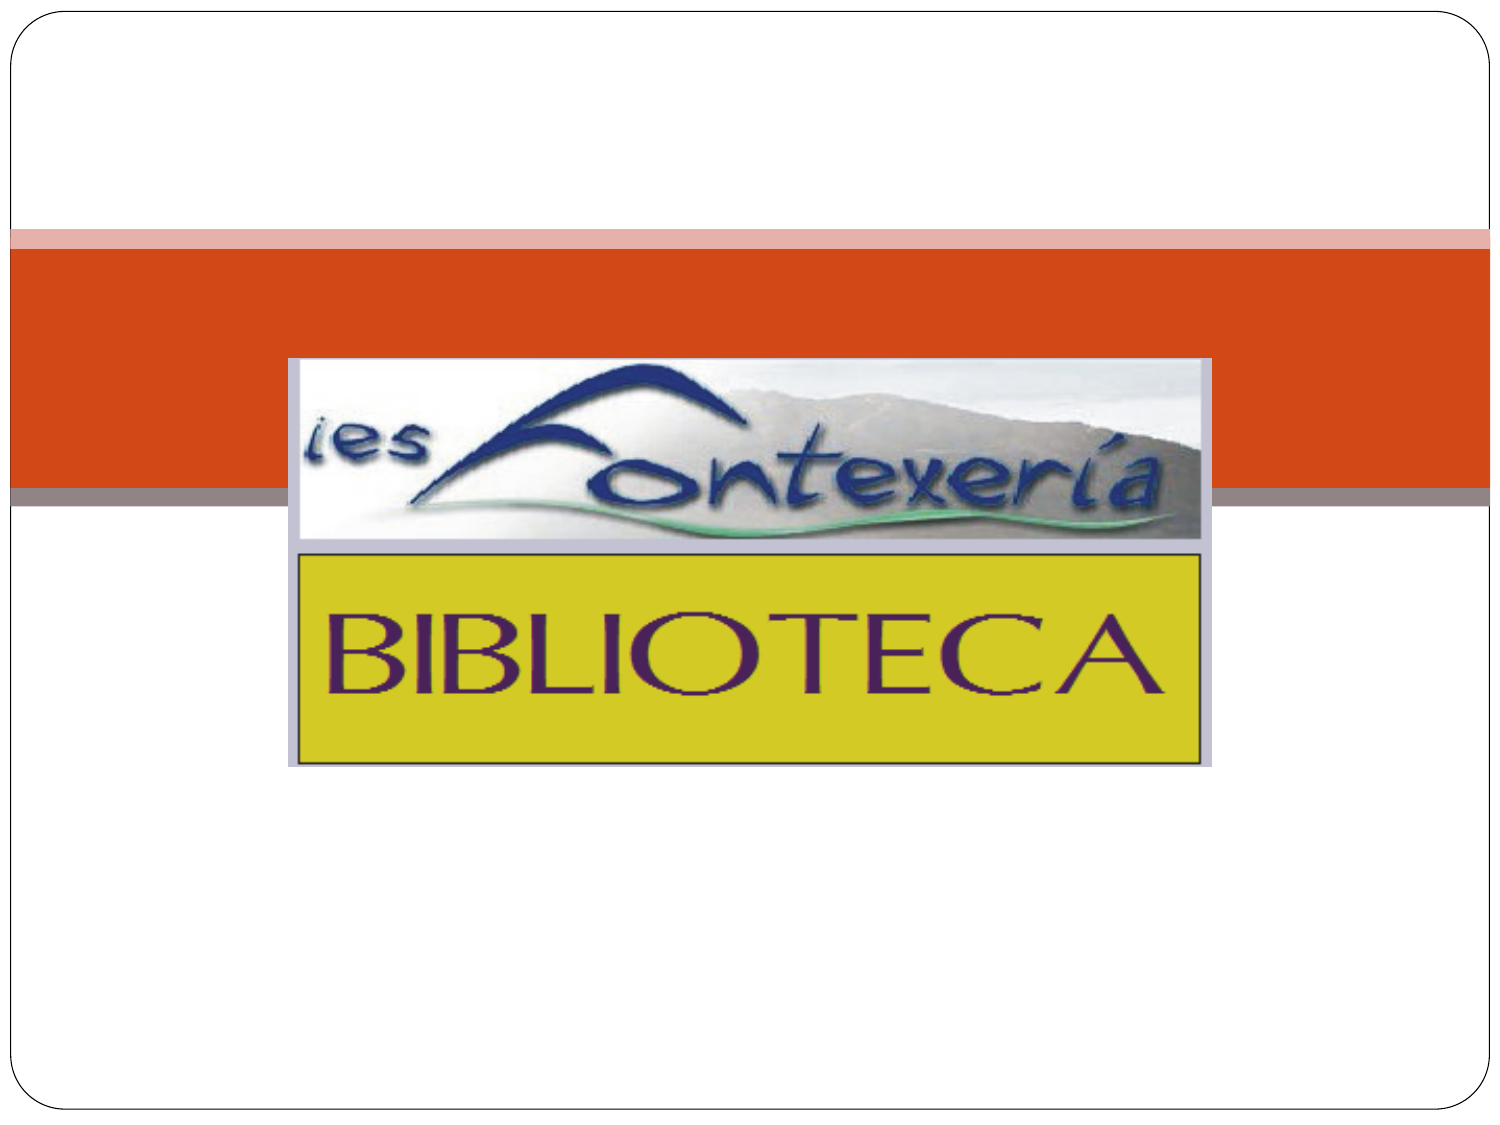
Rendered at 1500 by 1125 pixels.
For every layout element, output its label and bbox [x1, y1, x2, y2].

picture [288, 358, 1212, 767]
